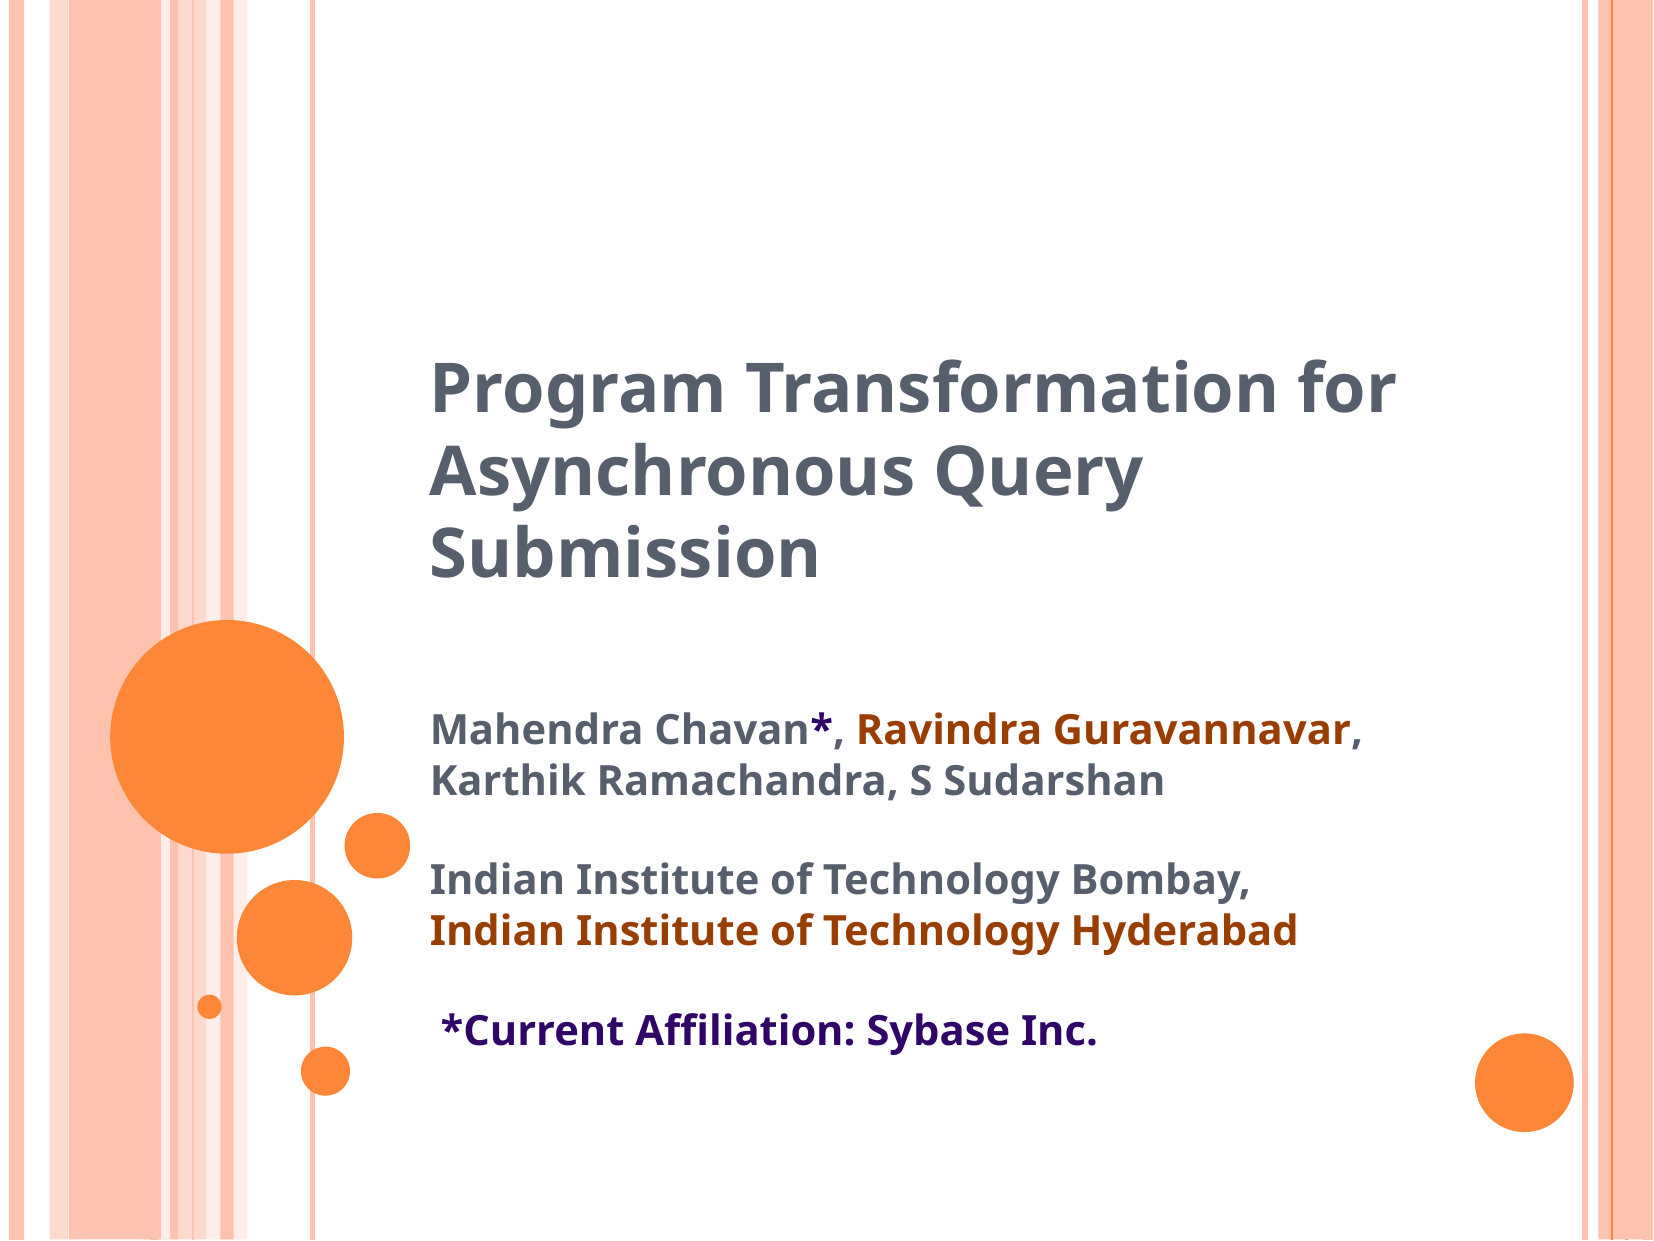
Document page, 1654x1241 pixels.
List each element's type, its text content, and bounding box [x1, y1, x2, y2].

text_box Mahendra Chavan*, Ravindra Guravannavar, Karthik Ramachandra, S Sudarshan Indian Institute of Technology Bombay, Indian Institute of Technology Hyderabad *Current Affiliation: Sybase Inc. [413, 695, 1529, 1145]
text_box Program Transformation for Asynchronous Query Submission [413, 257, 1529, 600]
